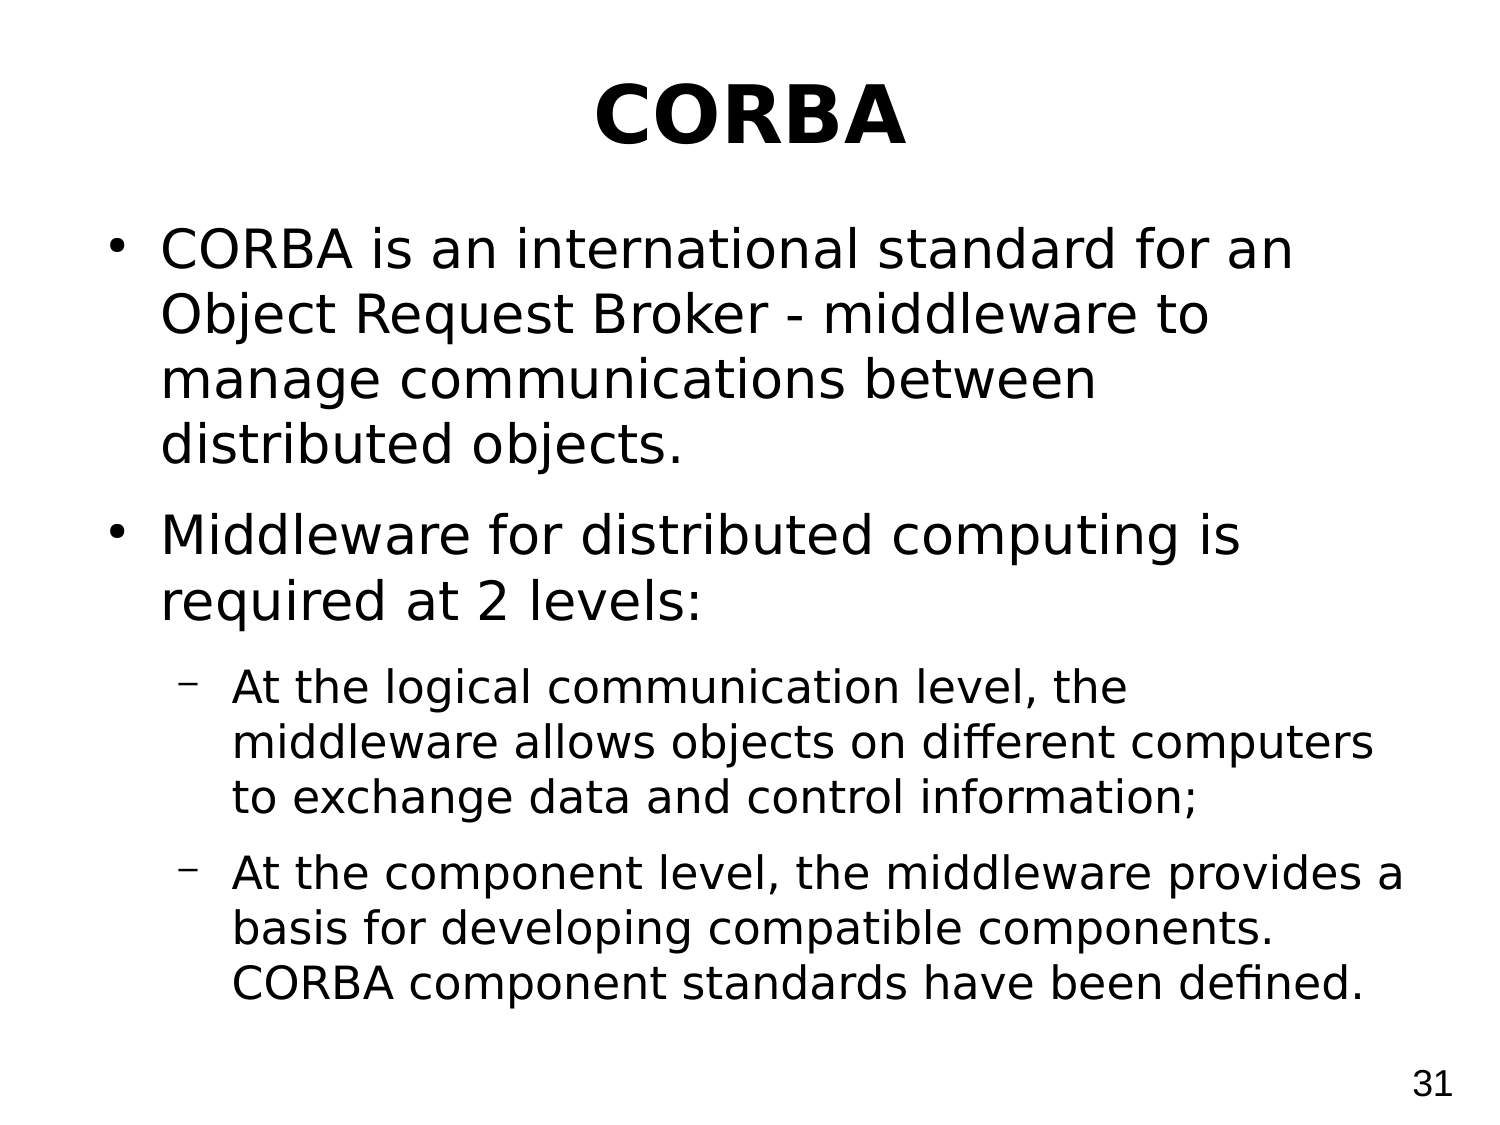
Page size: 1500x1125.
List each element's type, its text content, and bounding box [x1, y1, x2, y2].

list CORBA is an international standard for an Object Request Broker - middleware to manage communications between distributed objects. Middleware for distributed computing is required at 2 levels: At the logical communication level, the middleware allows objects on different computers to exchange data and control information; At the component level, the middleware provides a basis for developing compatible components. CORBA component standards have been defined. [75, 206, 1425, 1093]
title CORBA [75, 44, 1425, 177]
